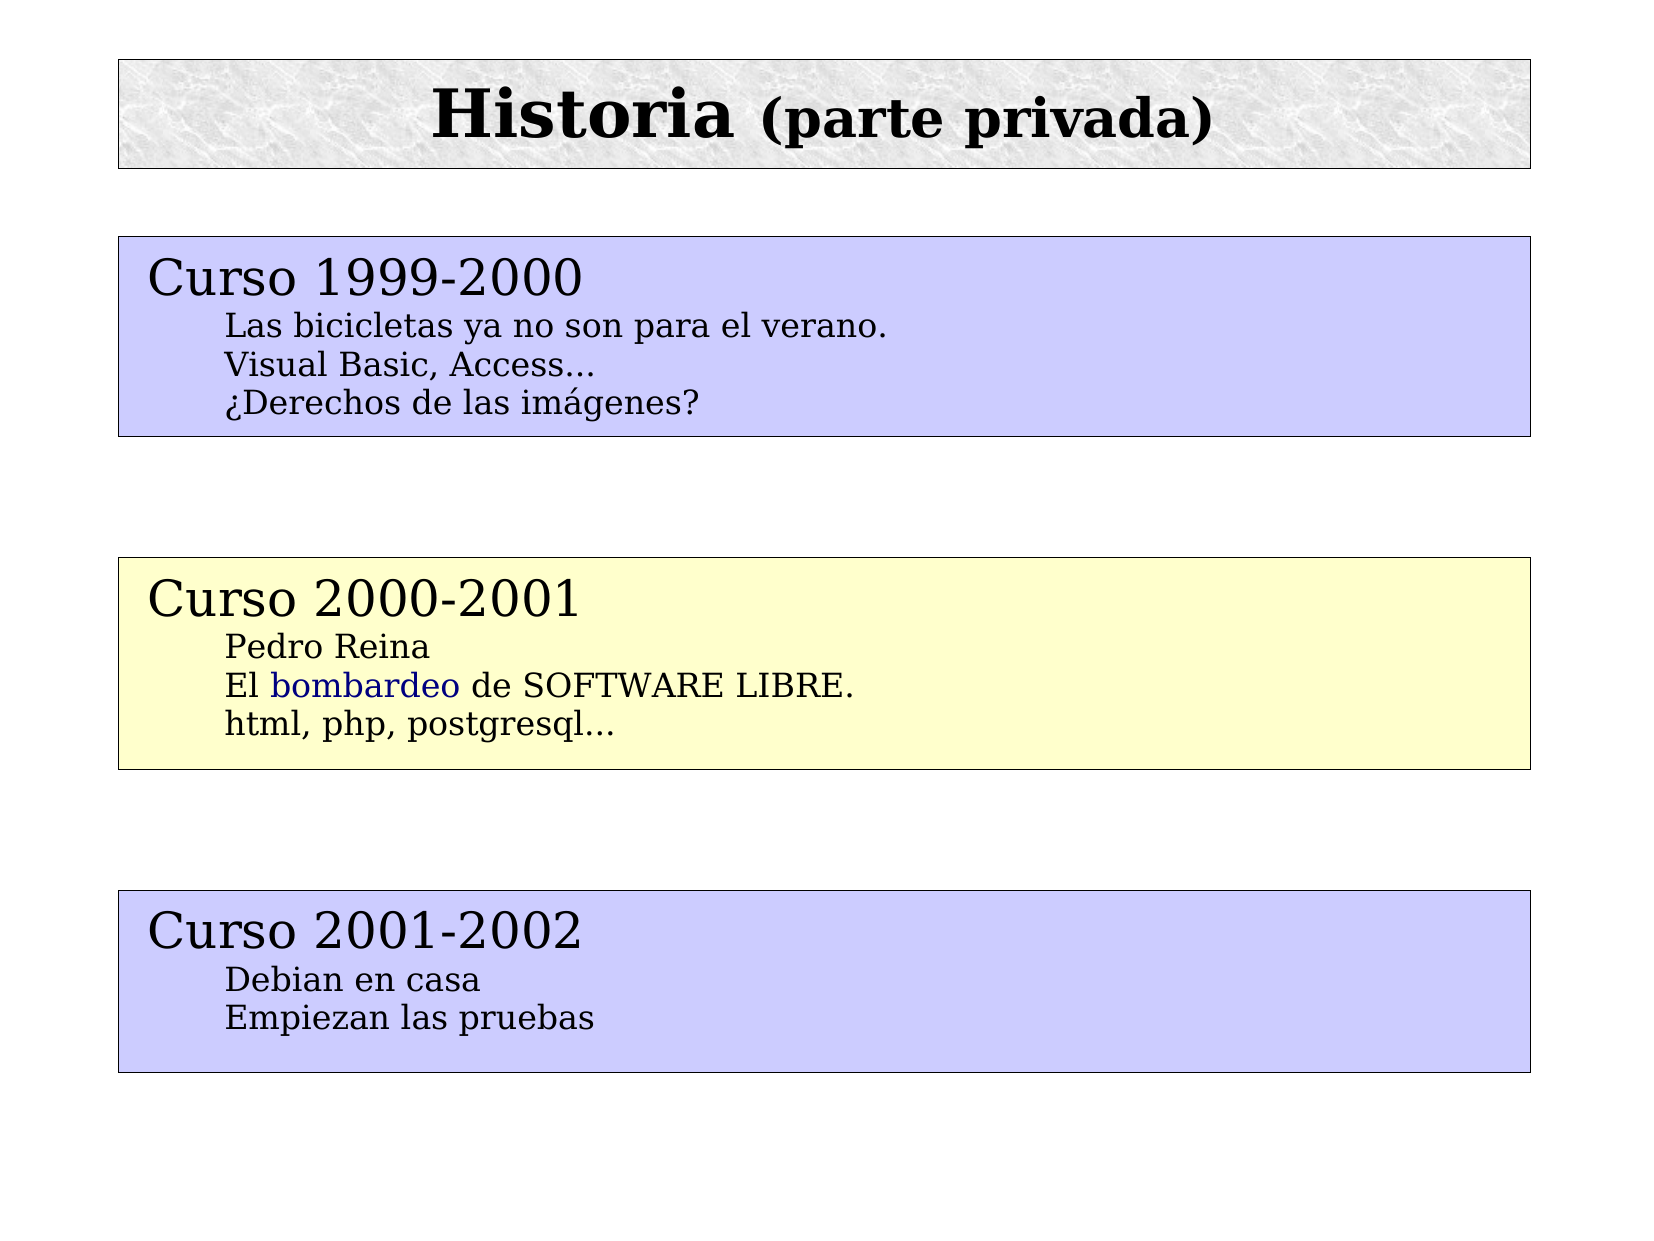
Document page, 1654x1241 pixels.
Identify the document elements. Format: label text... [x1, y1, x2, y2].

title Historia (parte privada) [118, 59, 1531, 169]
text_box Curso 2001-2002 Debian en casa Empiezan las pruebas [118, 890, 1531, 1073]
text_box Curso 1999-2000 Las bicicletas ya no son para el verano. Visual Basic, Access... ¿Derechos de las imágenes? [118, 236, 1531, 437]
text_box Curso 2000-2001 Pedro Reina El bombardeo de SOFTWARE LIBRE. html, php, postgresql... [118, 557, 1531, 770]
